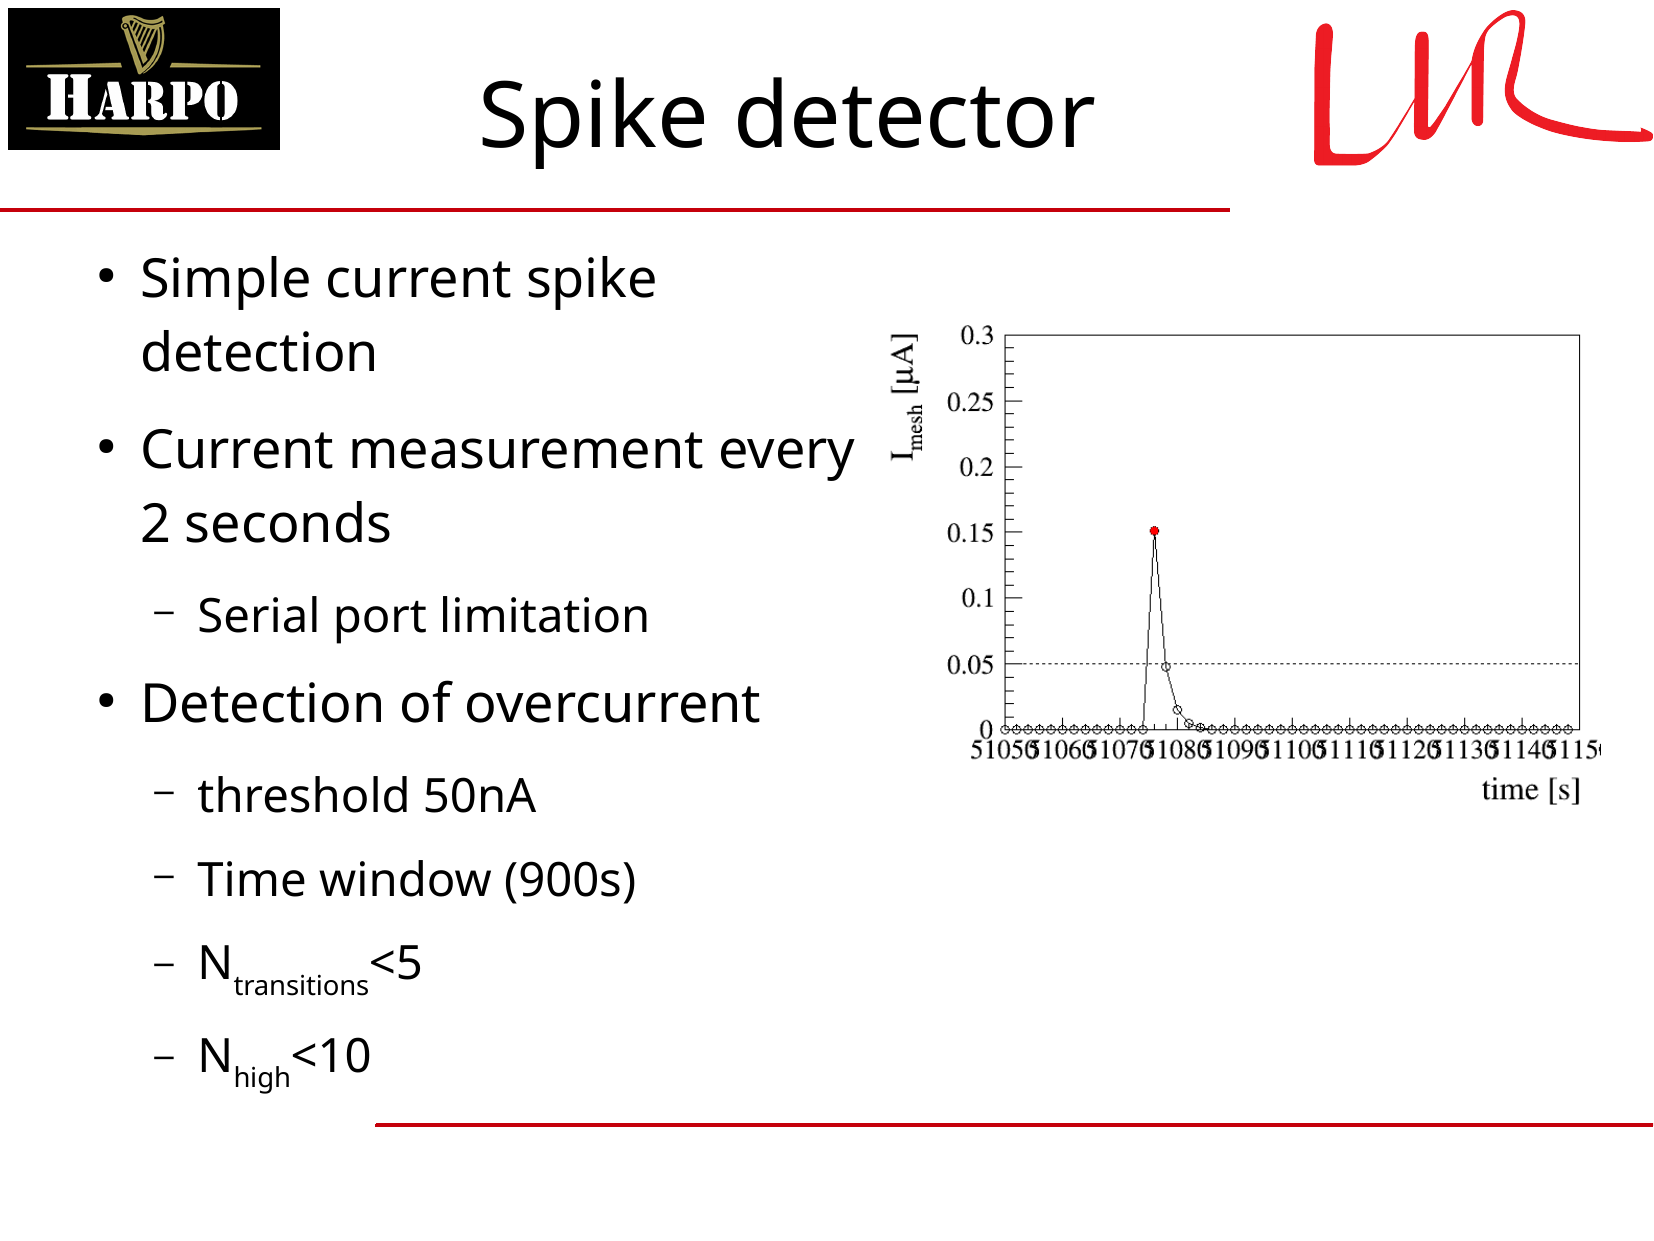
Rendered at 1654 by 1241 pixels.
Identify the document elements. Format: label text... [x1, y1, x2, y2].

picture [874, 320, 1601, 814]
picture [1314, 10, 1653, 166]
list Simple current spike detection Current measurement every 2 seconds Serial port limitation Detection of overcurrent threshold 50nA Time window (900s) Ntransitions<5 Nhigh<10 [82, 240, 867, 1102]
title Spike detector [285, 15, 1291, 211]
picture [8, 8, 280, 150]
